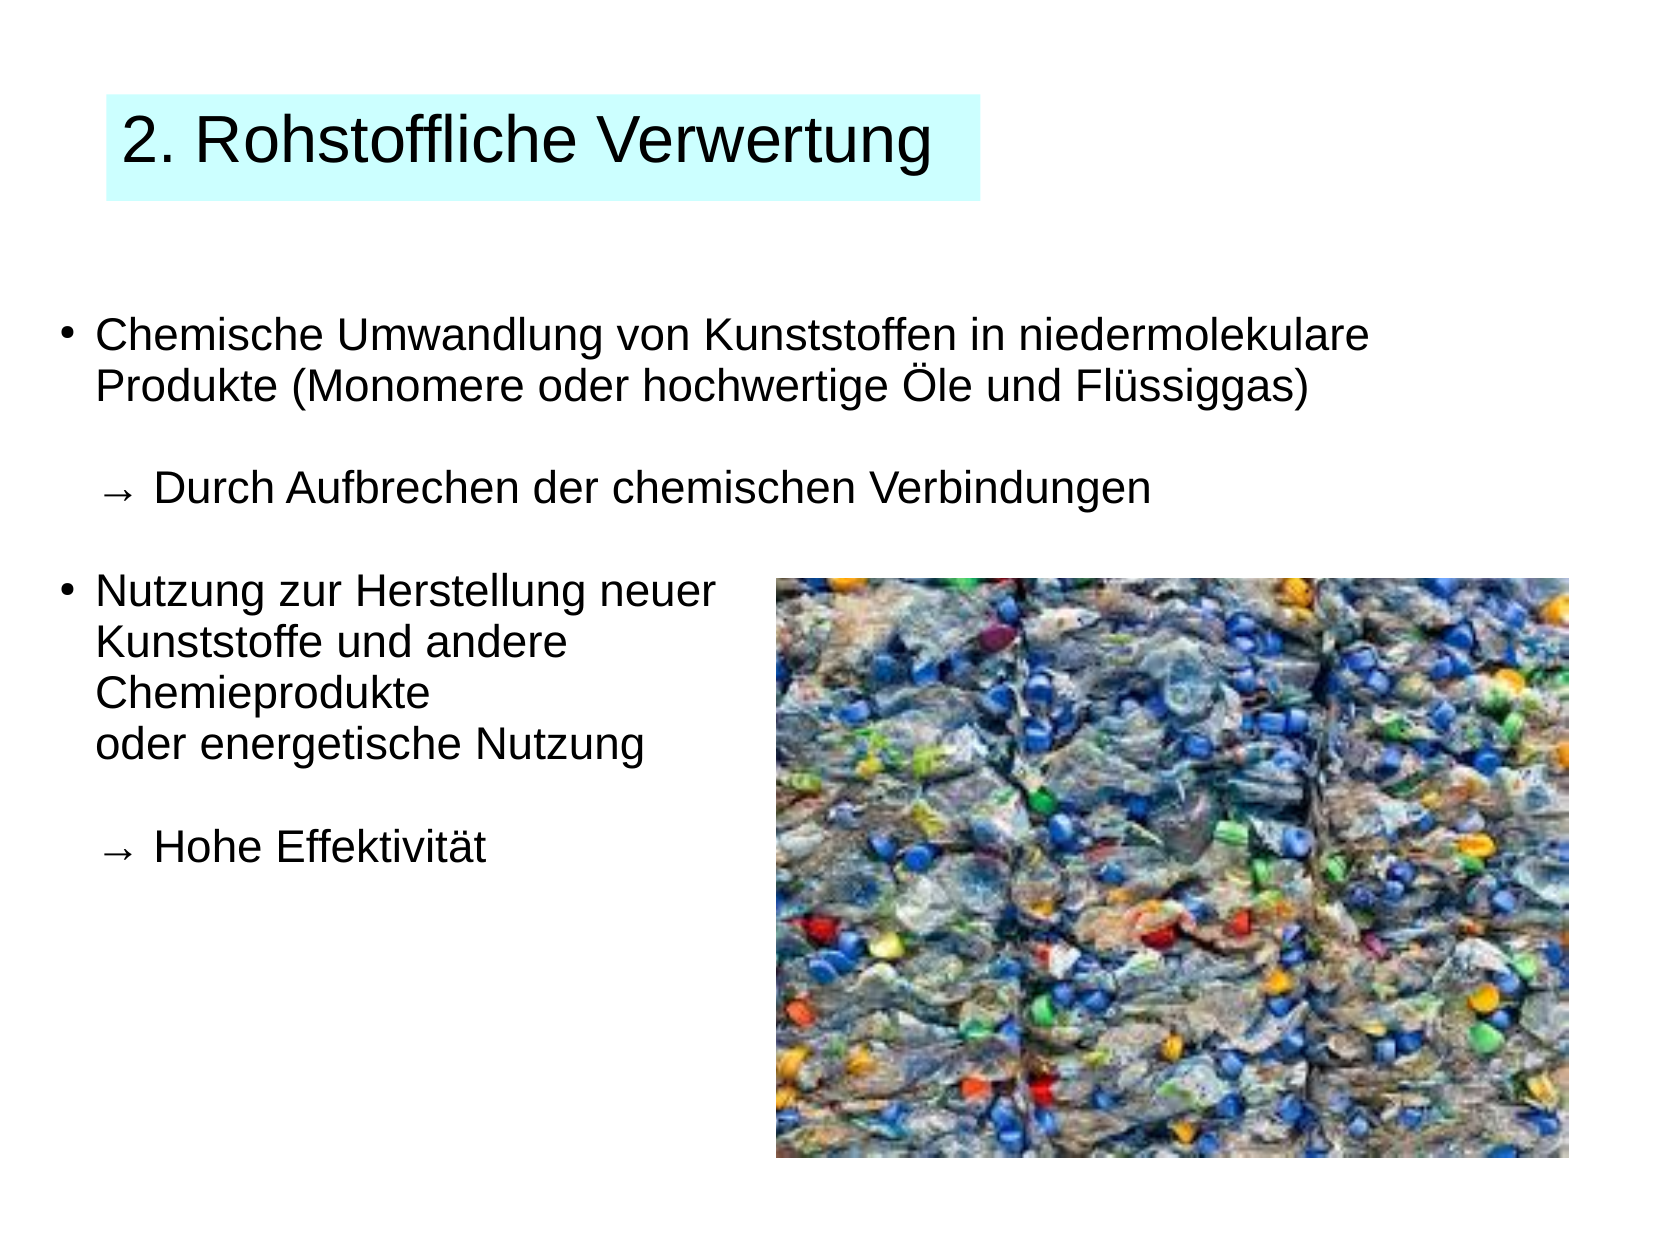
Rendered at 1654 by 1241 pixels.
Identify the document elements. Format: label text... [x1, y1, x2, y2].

text_box Chemische Umwandlung von Kunststoffen in niedermolekulare Produkte (Monomere oder hochwertige Öle und Flüssiggas) → Durch Aufbrechen der chemischen Verbindungen Nutzung zur Herstellung neuer Kunststoffe und andere Chemieprodukte oder energetische Nutzung → Hohe Effektivität [44, 301, 1569, 1082]
picture [776, 578, 1569, 1158]
text_box 2. Rohstoffliche Verwertung [106, 94, 981, 201]
